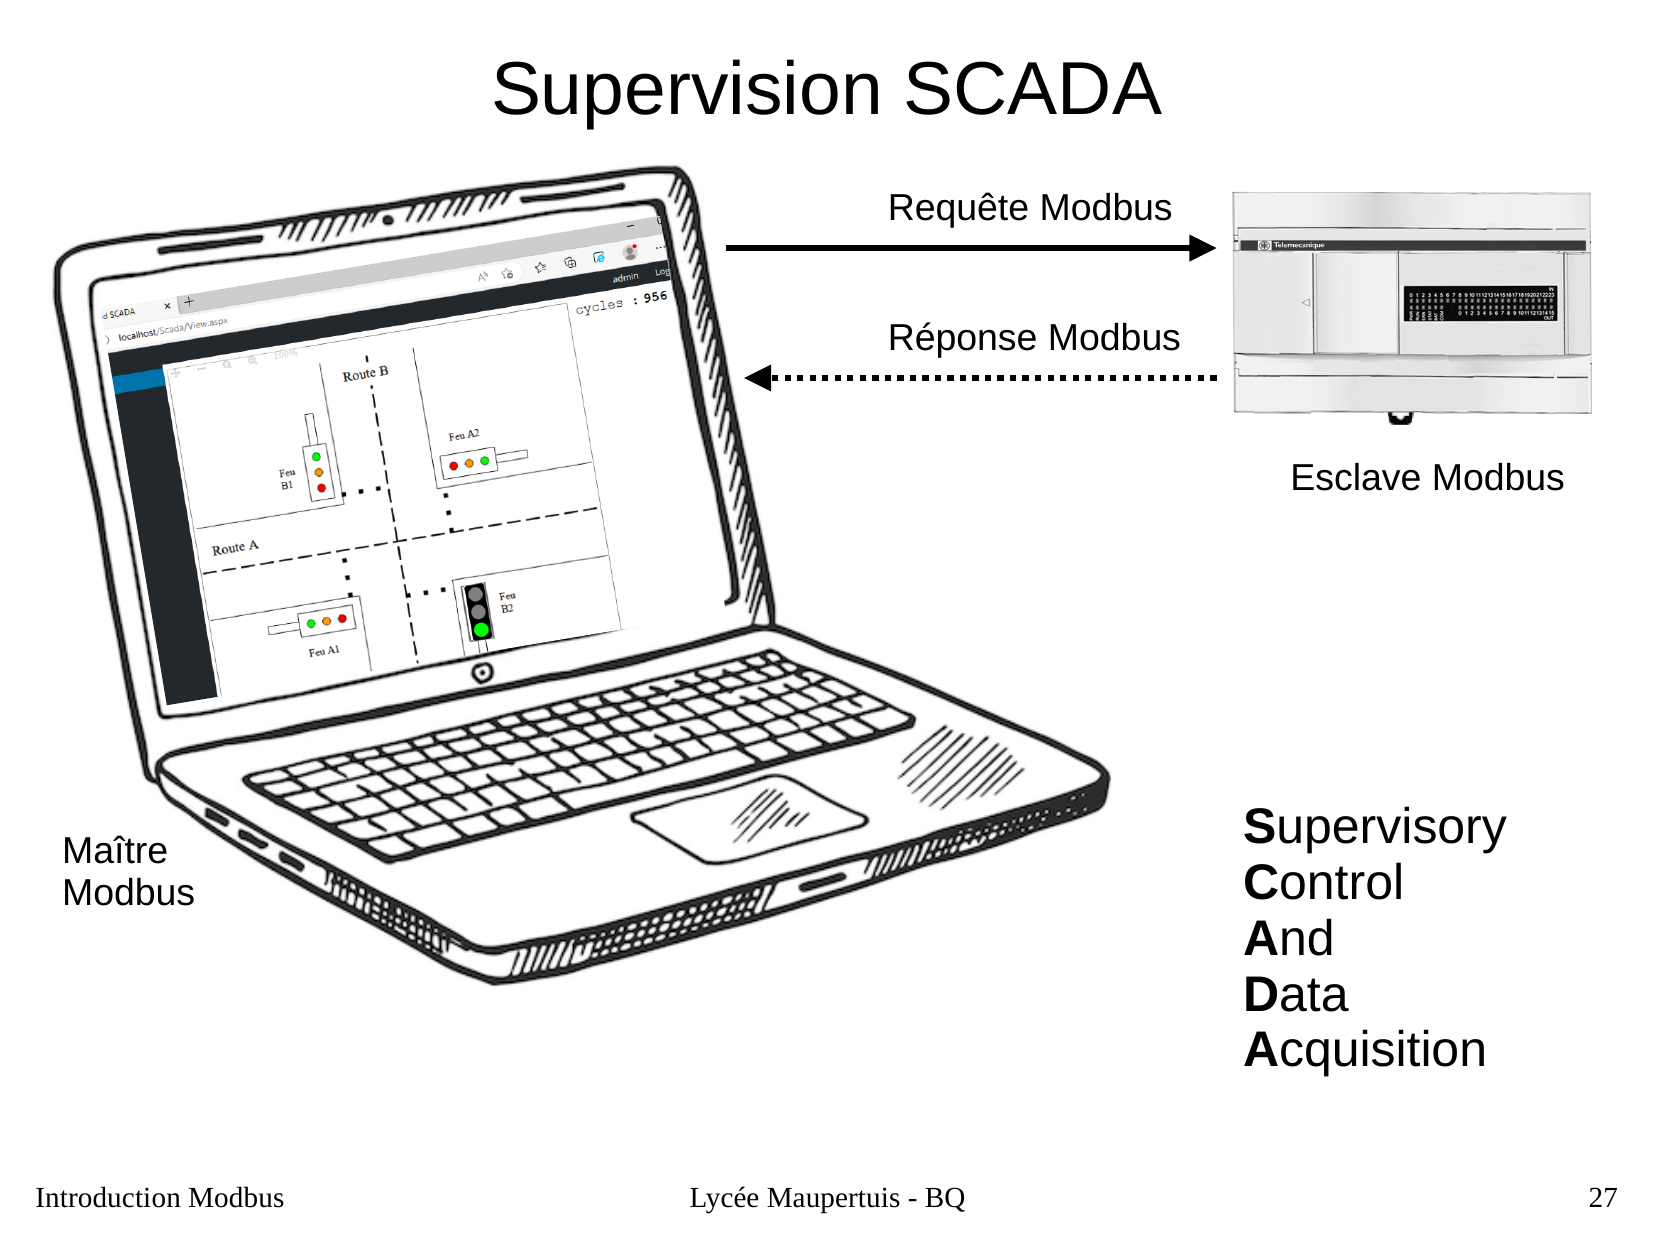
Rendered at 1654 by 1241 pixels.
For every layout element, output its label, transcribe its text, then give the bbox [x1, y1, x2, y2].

picture [1228, 189, 1595, 427]
text_box Maître Modbus [47, 822, 213, 922]
text_box Réponse Modbus [873, 309, 1216, 367]
text_box Esclave Modbus [1275, 448, 1583, 506]
text_box Supervisory Control And Data Acquisition [1228, 791, 1619, 1111]
title Supervision SCADA [35, 35, 1619, 142]
picture [35, 161, 1120, 993]
text_box Requête Modbus [873, 179, 1192, 237]
